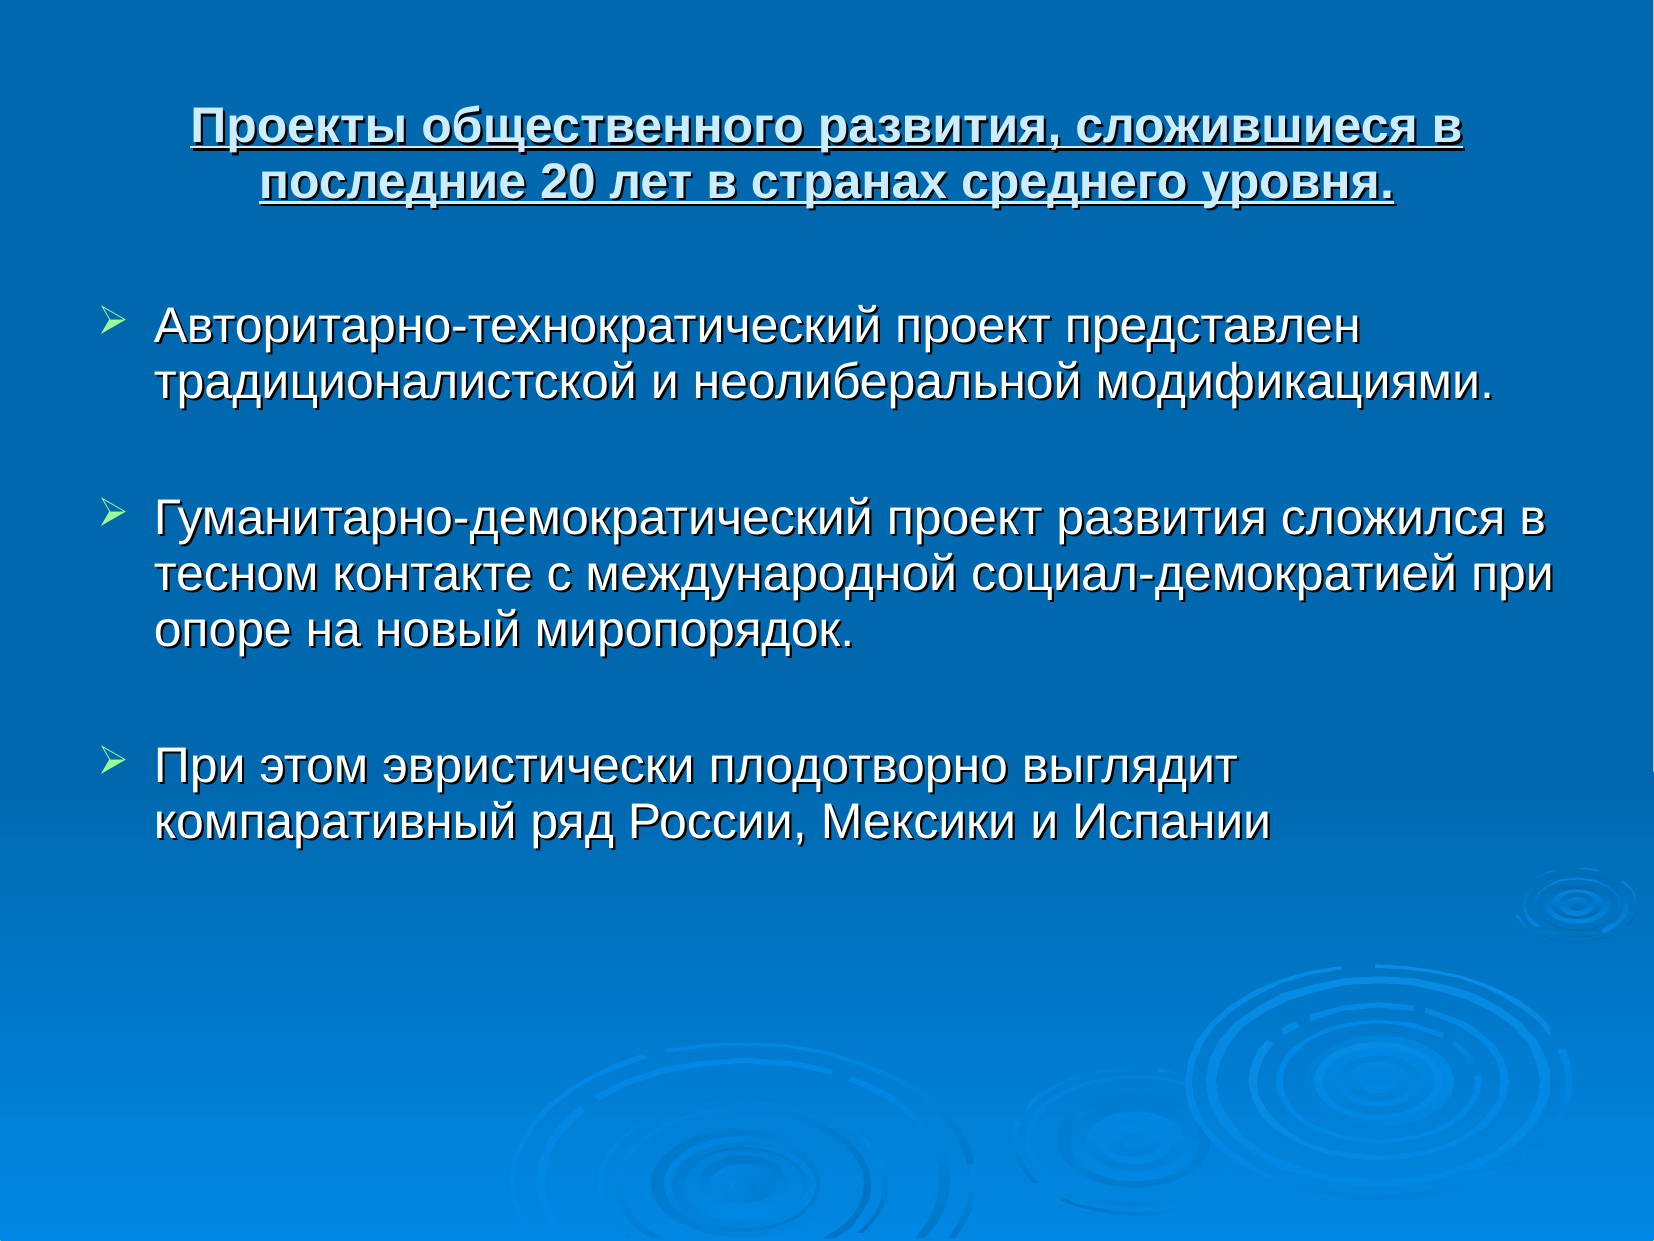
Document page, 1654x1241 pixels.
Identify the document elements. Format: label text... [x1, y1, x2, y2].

title Проекты общественного развития, сложившиеся в последние 20 лет в странах среднего уровня. [82, 50, 1571, 257]
list Авторитарно-технократический проект представлен традиционалистской и неолиберальной модификациями. Гуманитарно-демократический проект развития сложился в тесном контакте с международной социал-демократией при опоре на новый миропорядок. При этом эвристически плодотворно выглядит компаративный ряд России, Мексики и Испании [82, 289, 1571, 1108]
